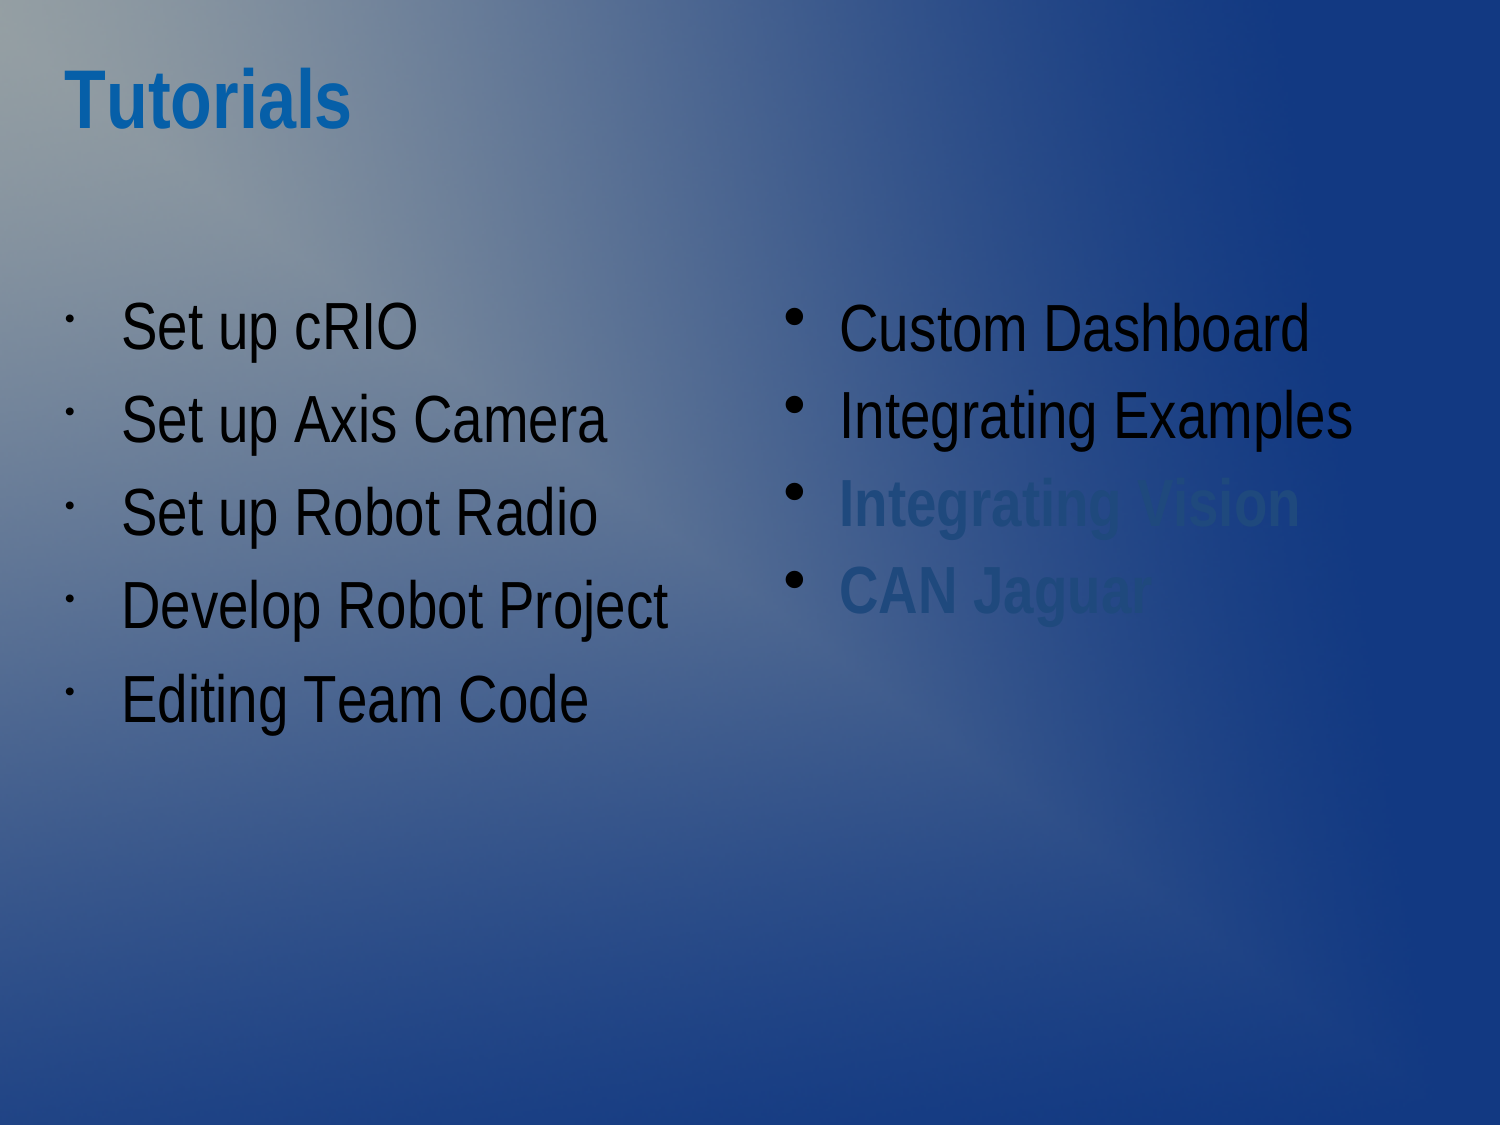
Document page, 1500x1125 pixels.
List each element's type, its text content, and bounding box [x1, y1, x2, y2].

list Set up cRIO Set up Axis Camera Set up Robot Radio Develop Robot Project Editing Team Code [50, 275, 742, 963]
picture [0, 0, 1500, 1125]
title Tutorials [50, 37, 1438, 225]
text_box Custom Dashboard Integrating Examples Integrating Vision CAN Jaguar [768, 277, 1460, 965]
